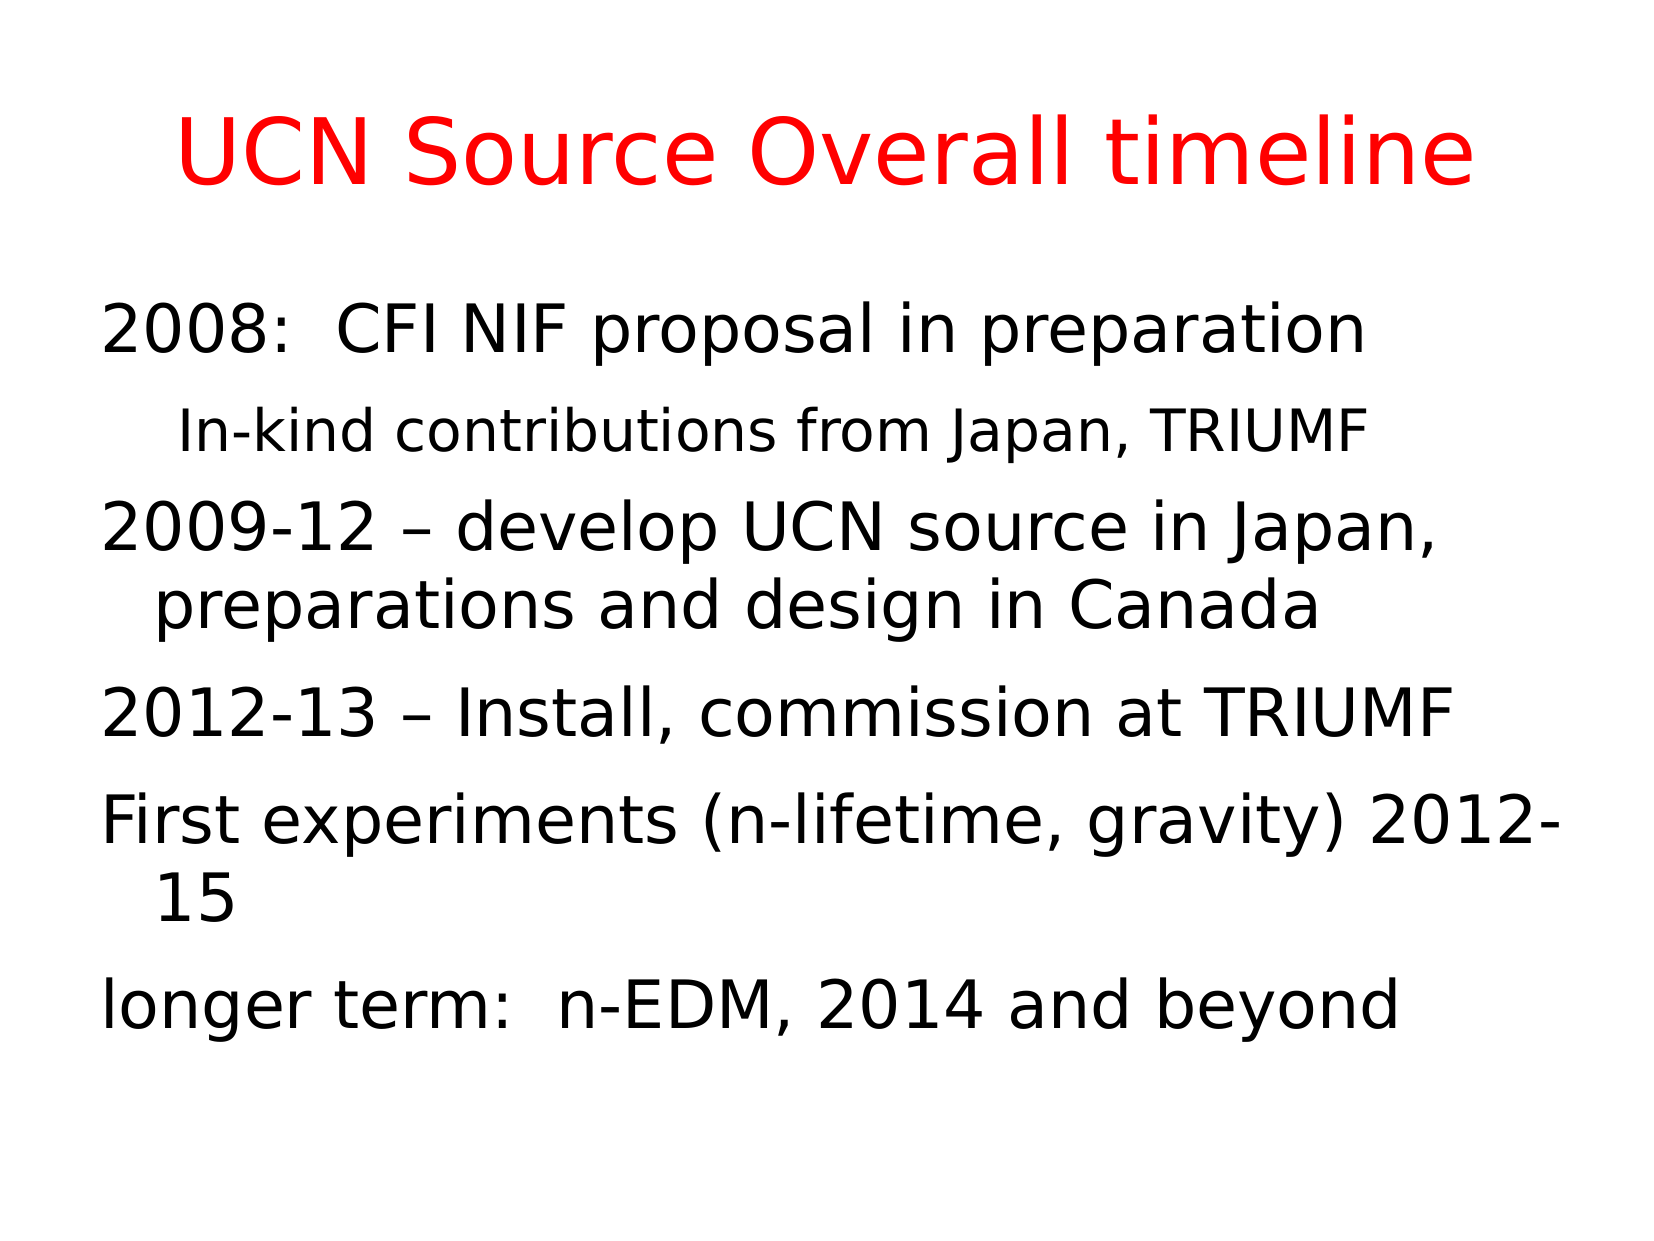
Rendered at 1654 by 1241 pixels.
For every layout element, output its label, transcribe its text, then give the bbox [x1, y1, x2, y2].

list 2008: CFI NIF proposal in preparation In-kind contributions from Japan, TRIUMF 2009-12 – develop UCN source in Japan, preparations and design in Canada 2012-13 – Install, commission at TRIUMF First experiments (n-lifetime, gravity) 2012-15 longer term: n-EDM, 2014 and beyond [82, 290, 1571, 1109]
title UCN Source Overall timeline [82, 49, 1571, 257]
